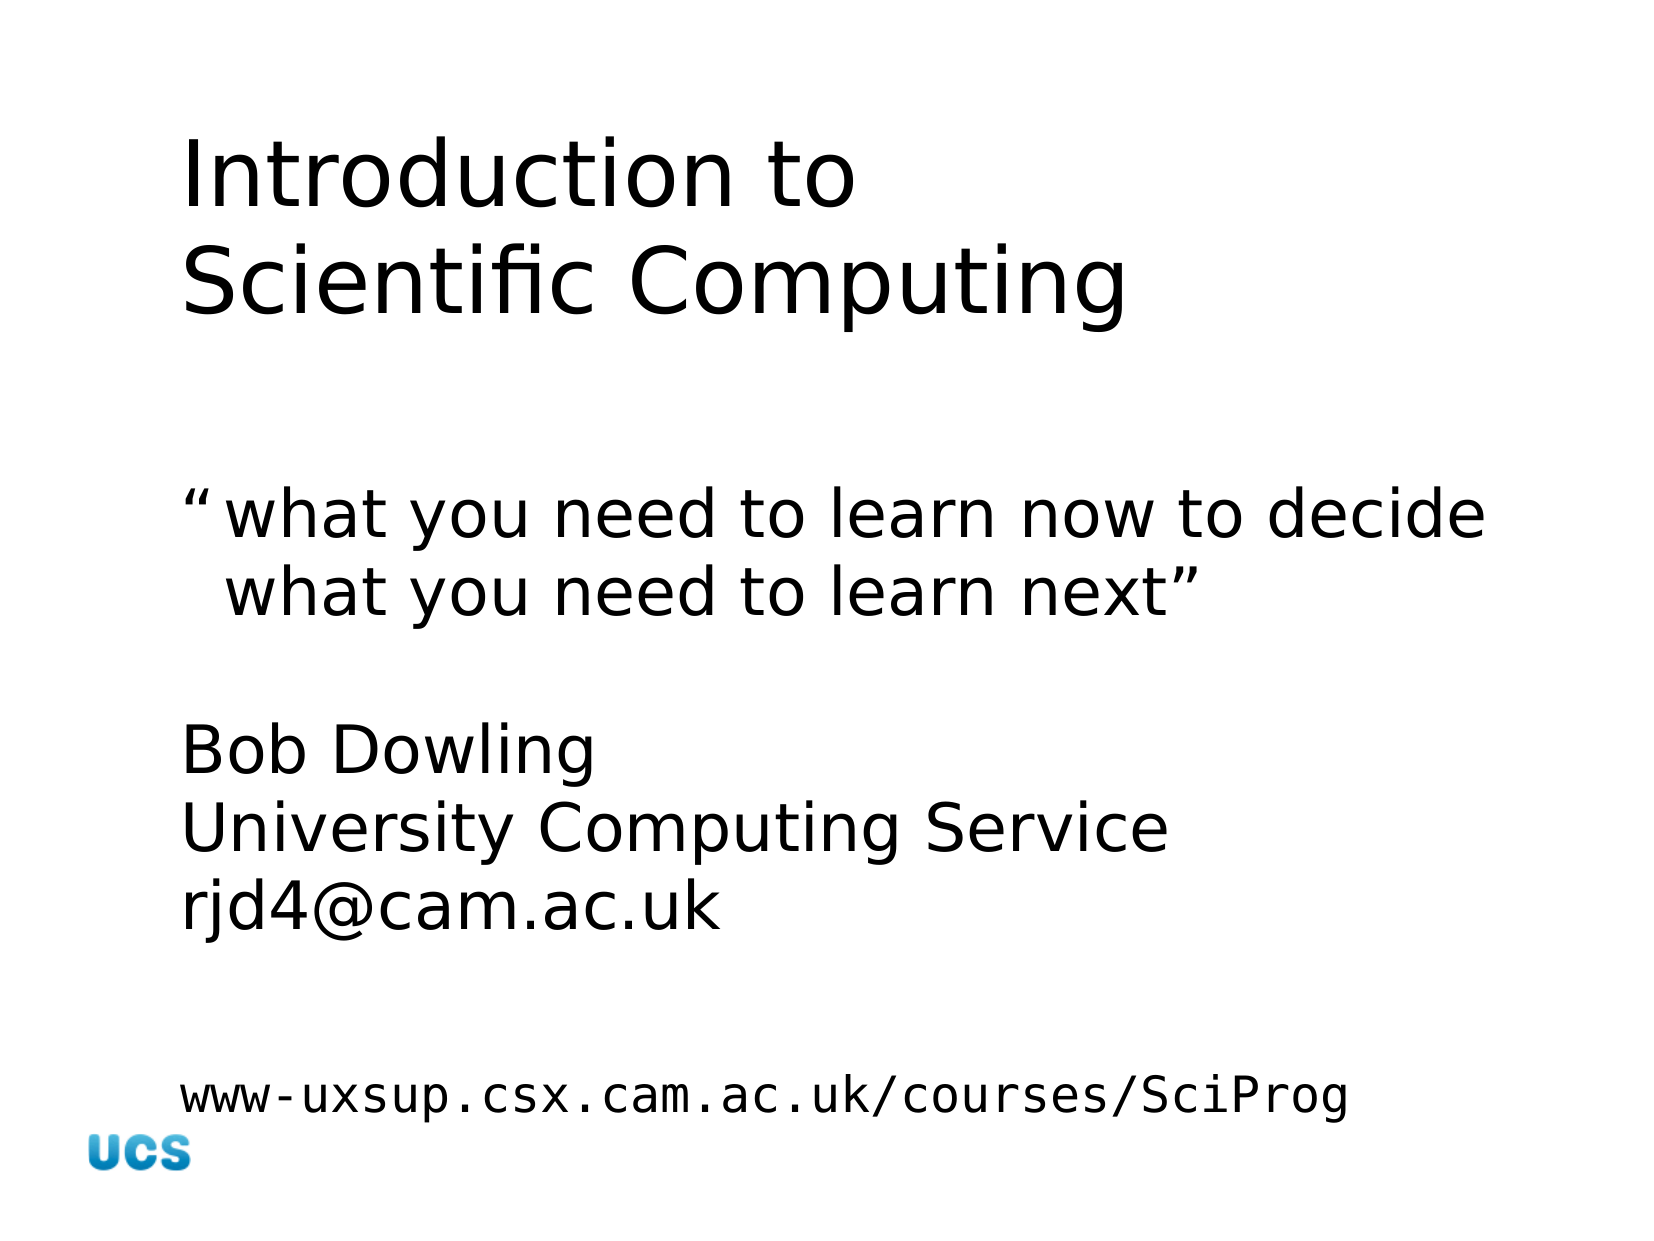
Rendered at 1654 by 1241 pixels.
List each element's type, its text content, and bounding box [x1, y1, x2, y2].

text_box www-uxsup.csx.cam.ac.uk/courses/SciProg [177, 1062, 1354, 1128]
text_box Bob Dowling University Computing Service rjd4@cam.ac.uk [177, 708, 1175, 948]
text_box “ what you need to learn now to decide what you need to learn next” [177, 472, 1493, 634]
text_box Introduction to Scientific Computing [177, 118, 1136, 339]
picture [88, 1133, 191, 1172]
